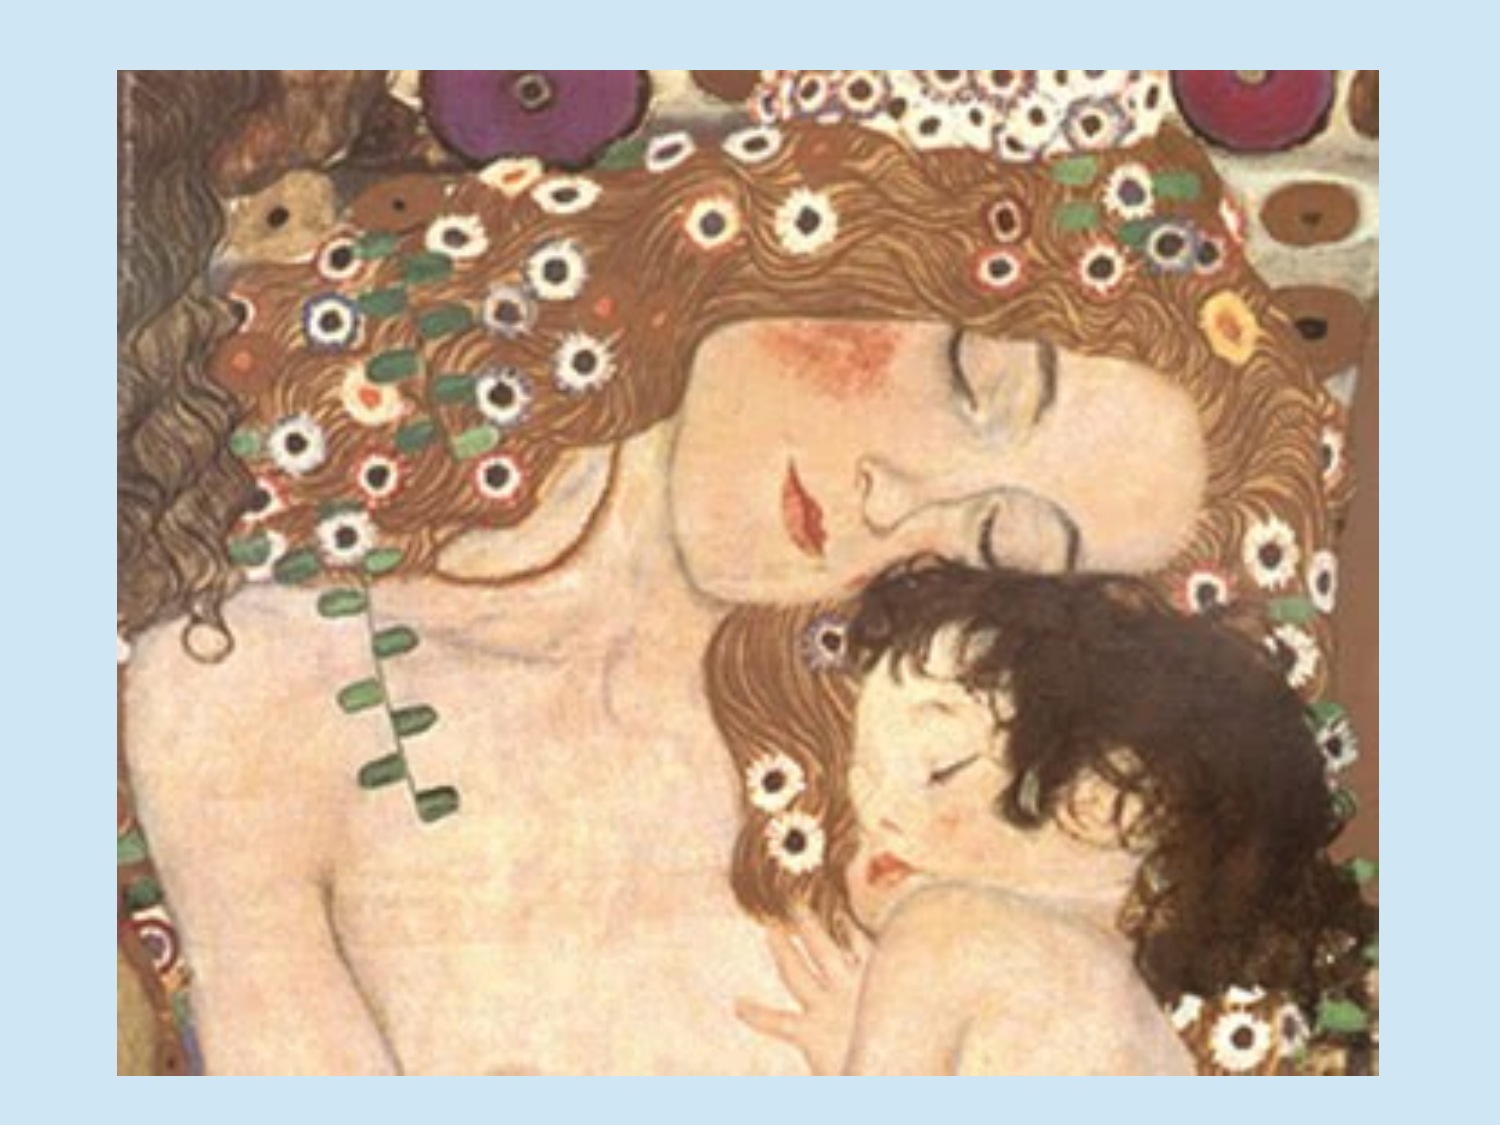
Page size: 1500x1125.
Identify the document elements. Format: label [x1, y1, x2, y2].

picture [117, 70, 1379, 1076]
title [75, 45, 1425, 233]
